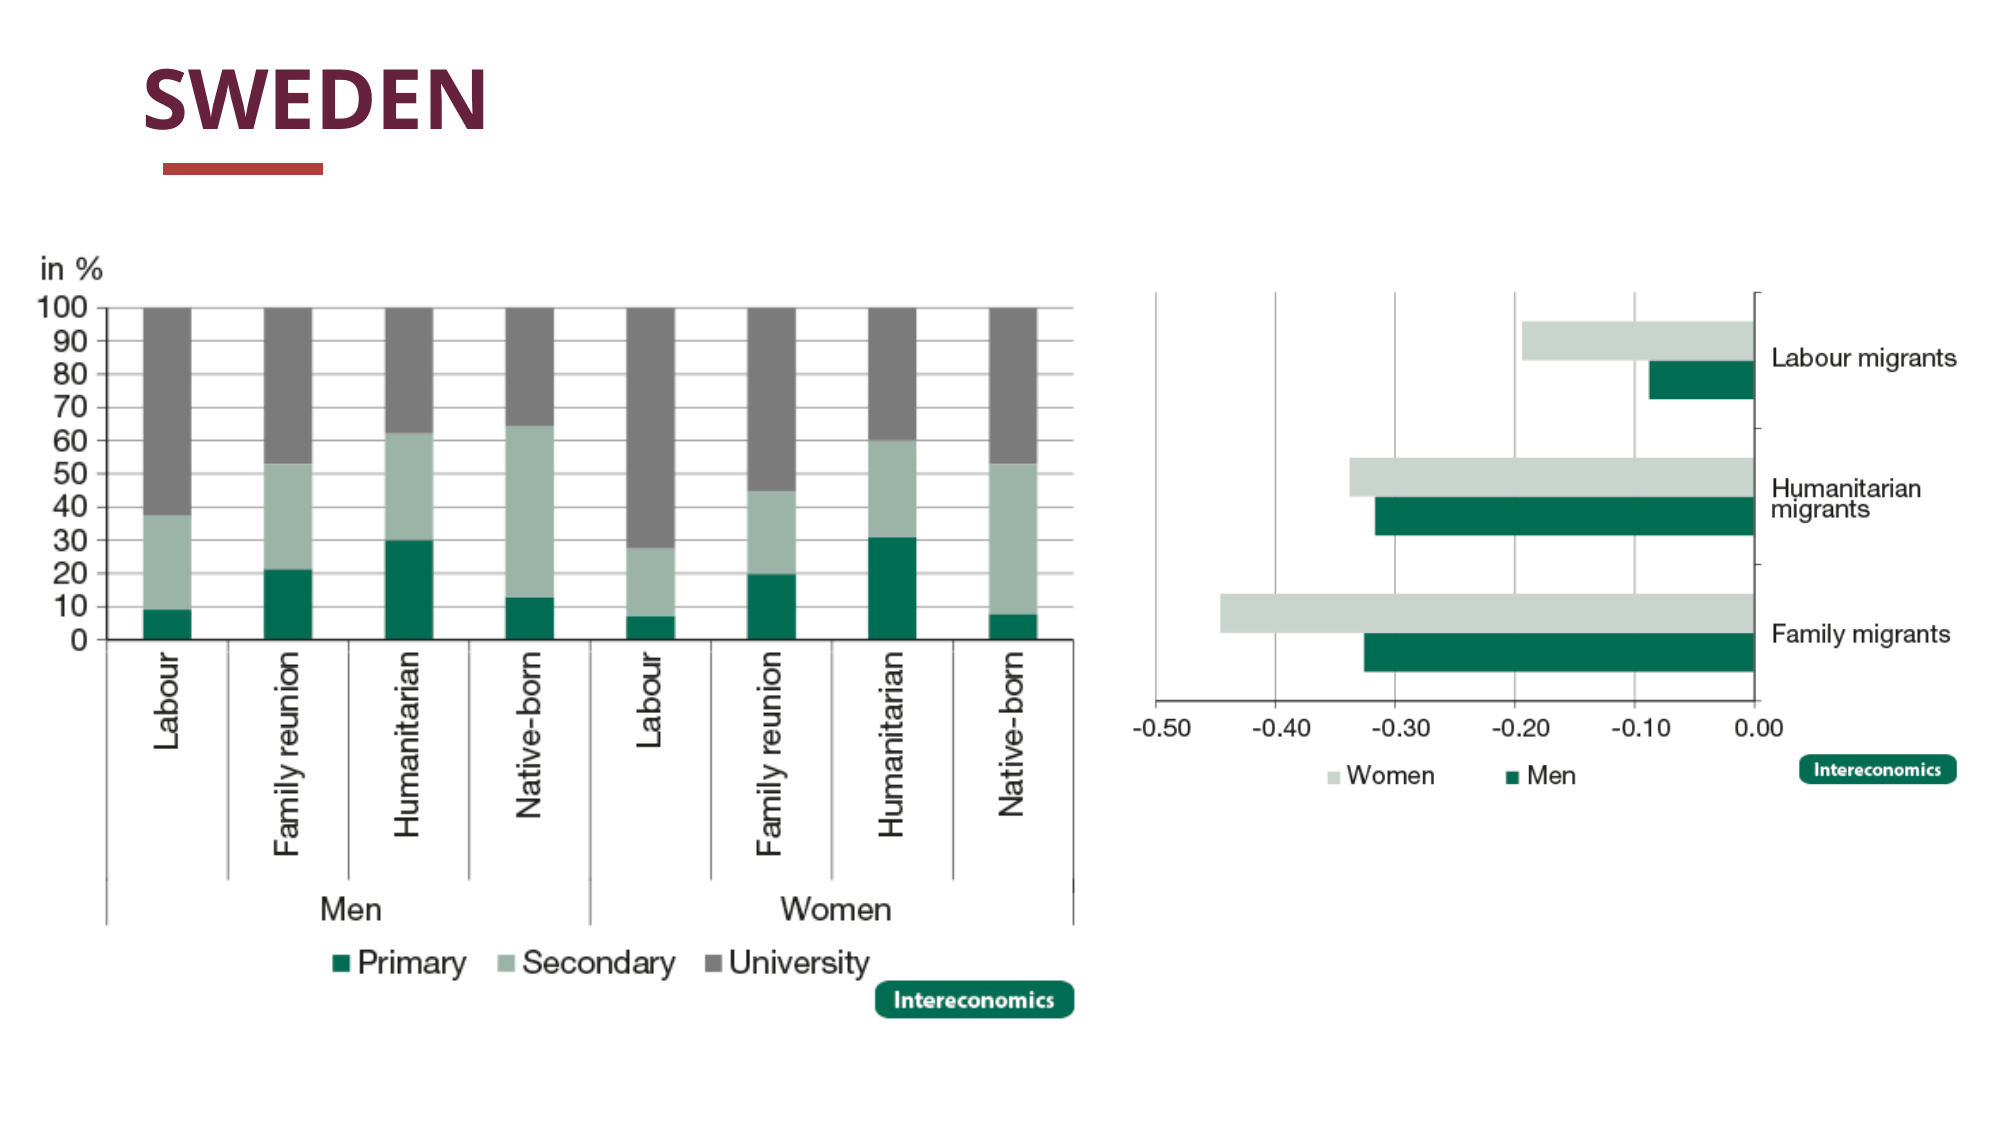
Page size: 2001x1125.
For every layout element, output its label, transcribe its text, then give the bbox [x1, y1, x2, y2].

text_box SWEDEN [0, 38, 736, 155]
picture [15, 239, 1097, 1029]
picture [1116, 277, 1972, 802]
